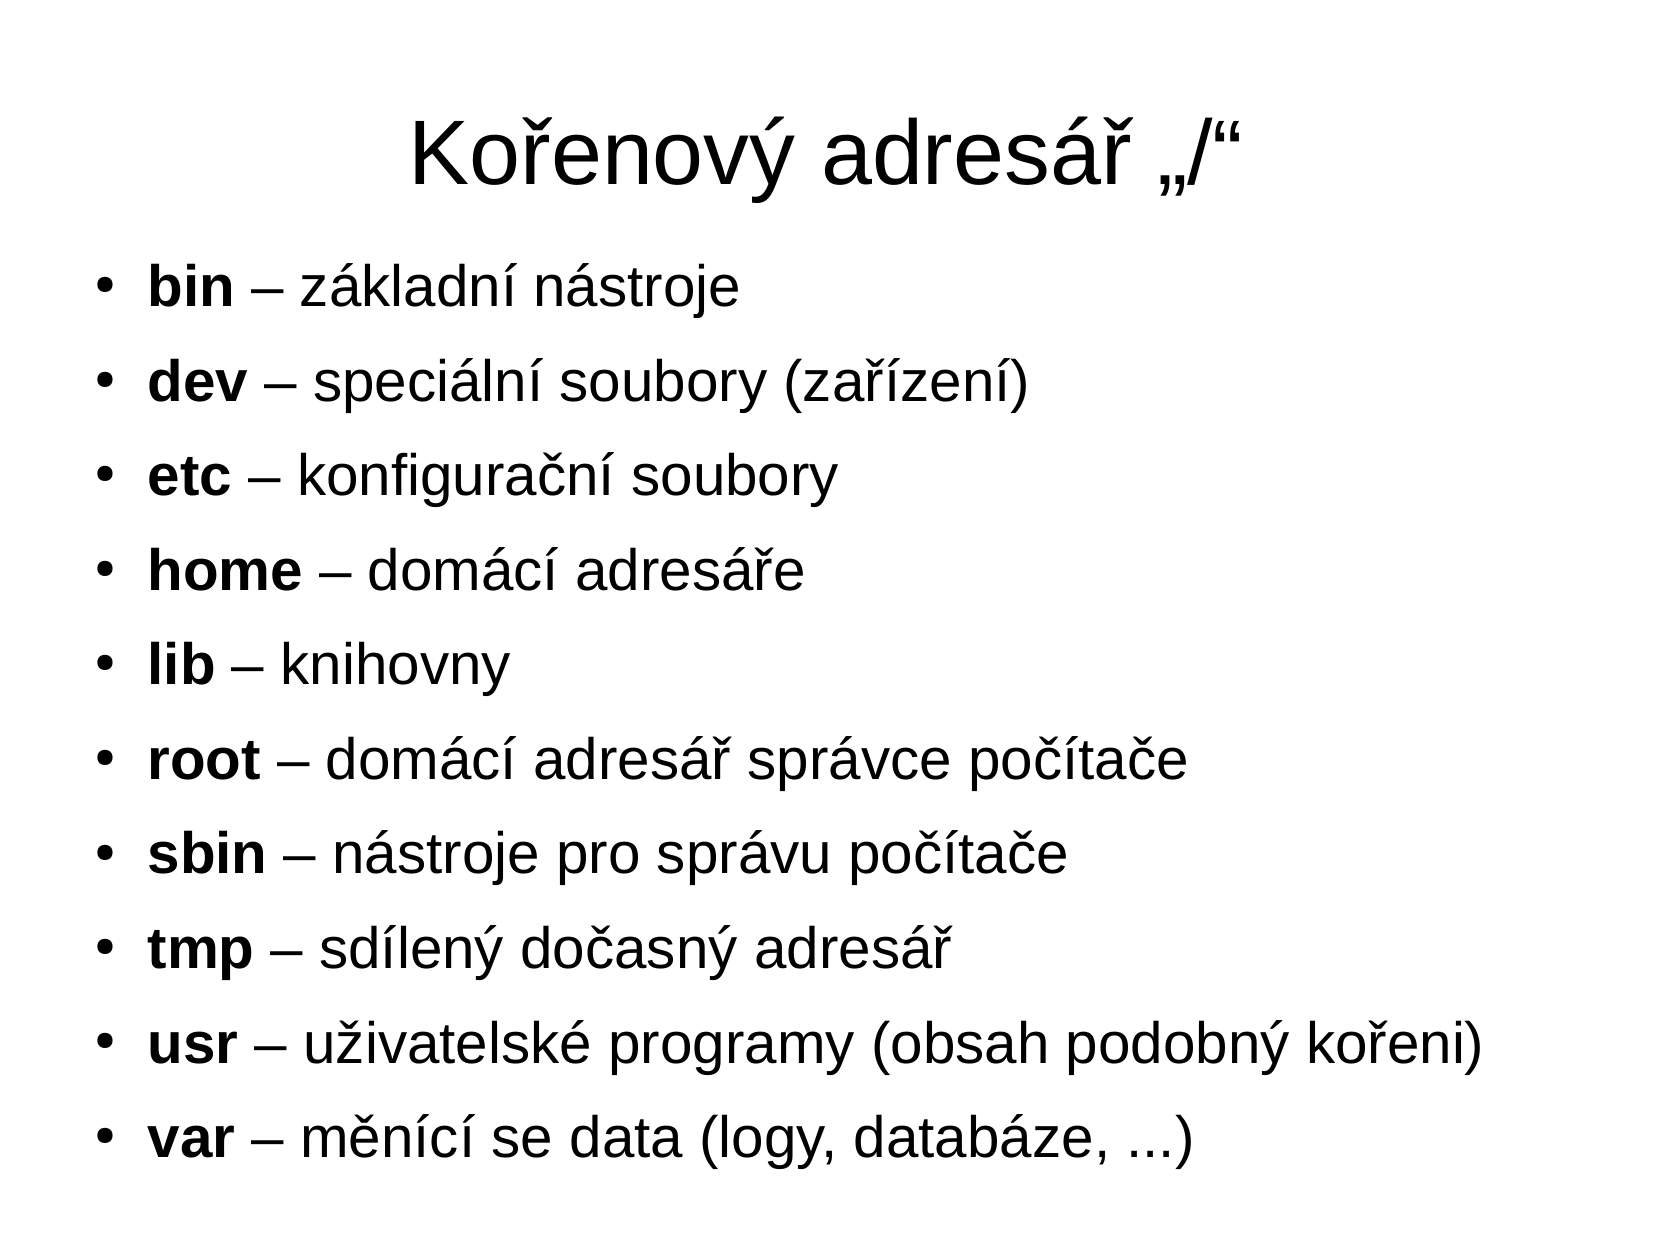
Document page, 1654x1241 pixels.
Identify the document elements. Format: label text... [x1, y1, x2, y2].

list bin – základní nástroje dev – speciální soubory (zařízení) etc – konfigurační soubory home – domácí adresáře lib – knihovny root – domácí adresář správce počítače sbin – nástroje pro správu počítače tmp – sdílený dočasný adresář usr – uživatelské programy (obsah podobný kořeni) var – měnící se data (logy, databáze, ...) [76, 253, 1565, 1185]
title Kořenový adresář „/“ [82, 56, 1571, 250]
